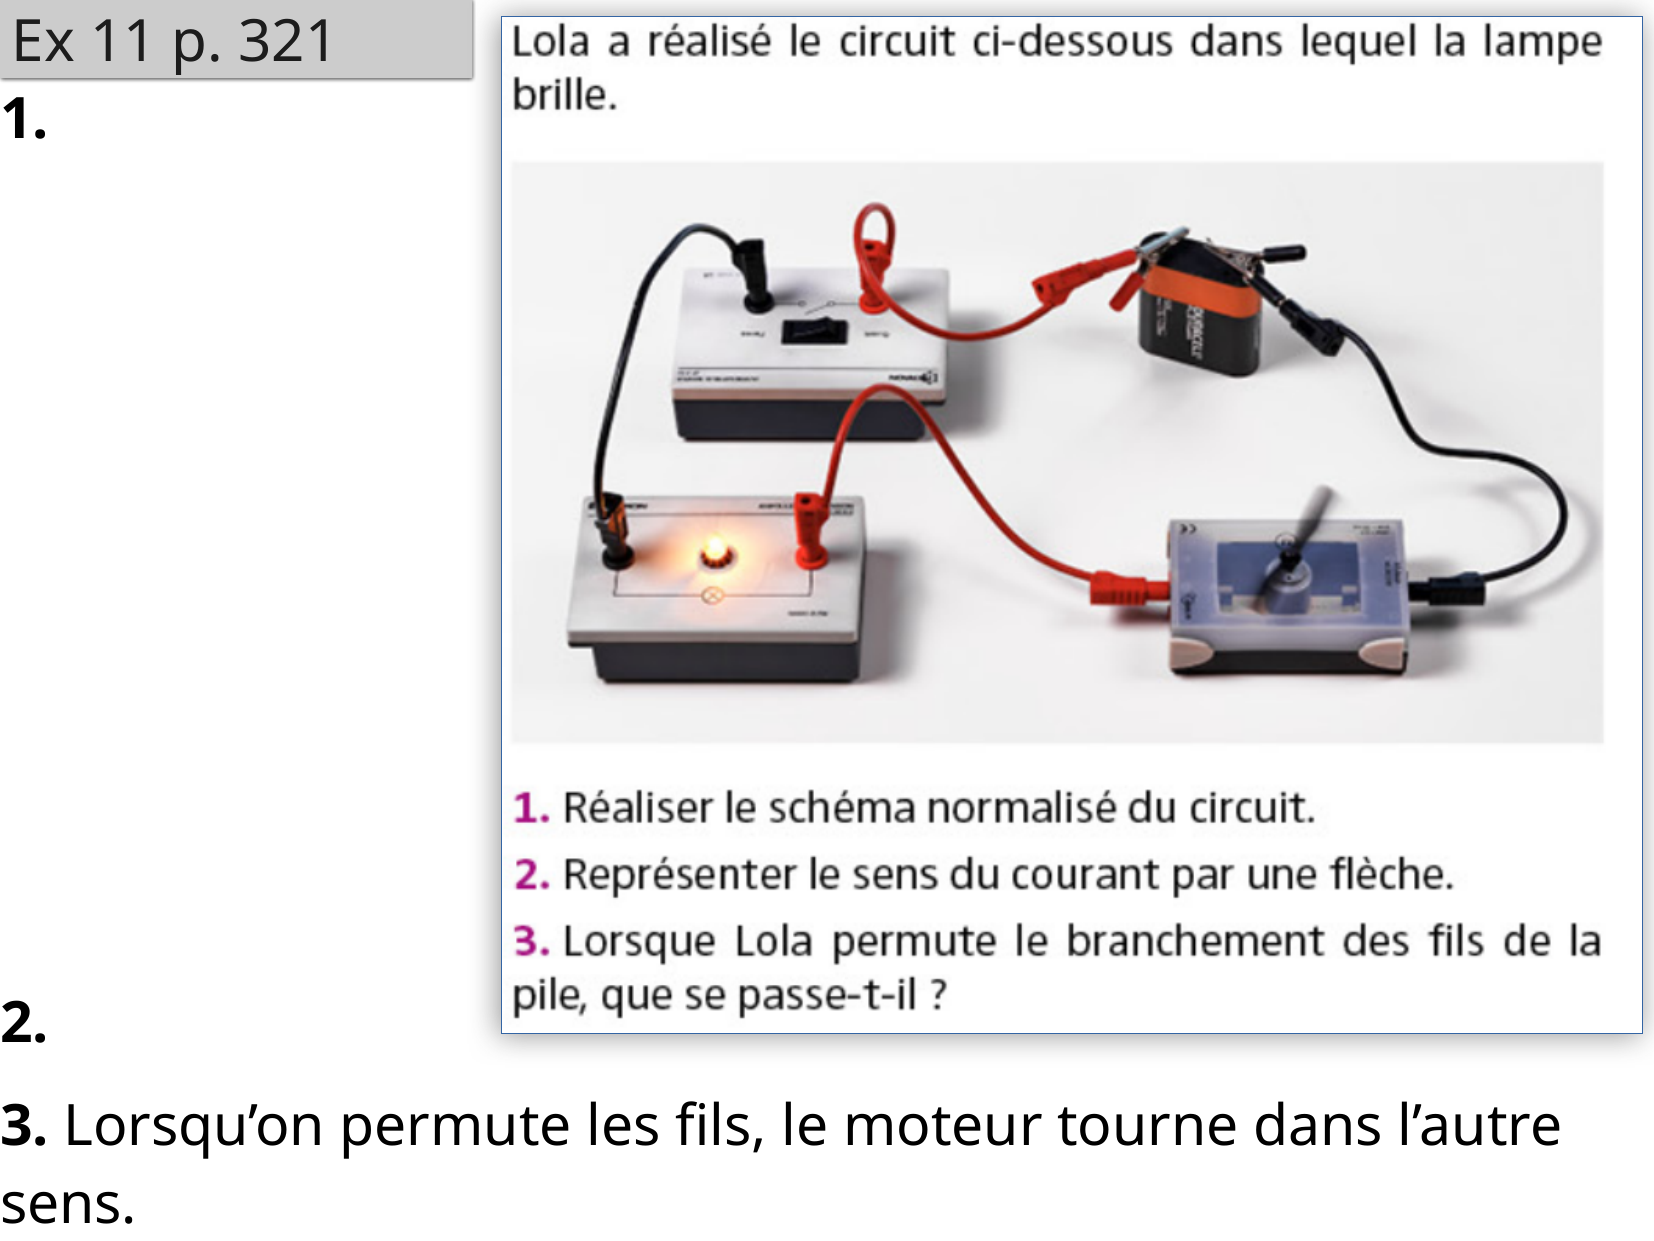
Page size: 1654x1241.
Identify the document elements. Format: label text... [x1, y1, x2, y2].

title Ex 11 p. 321 [0, 0, 473, 78]
picture [501, 16, 1643, 1034]
list 1. 2. 3. Lorsqu’on permute les fils, le moteur tourne dans l’autre sens. [0, 78, 1654, 1241]
